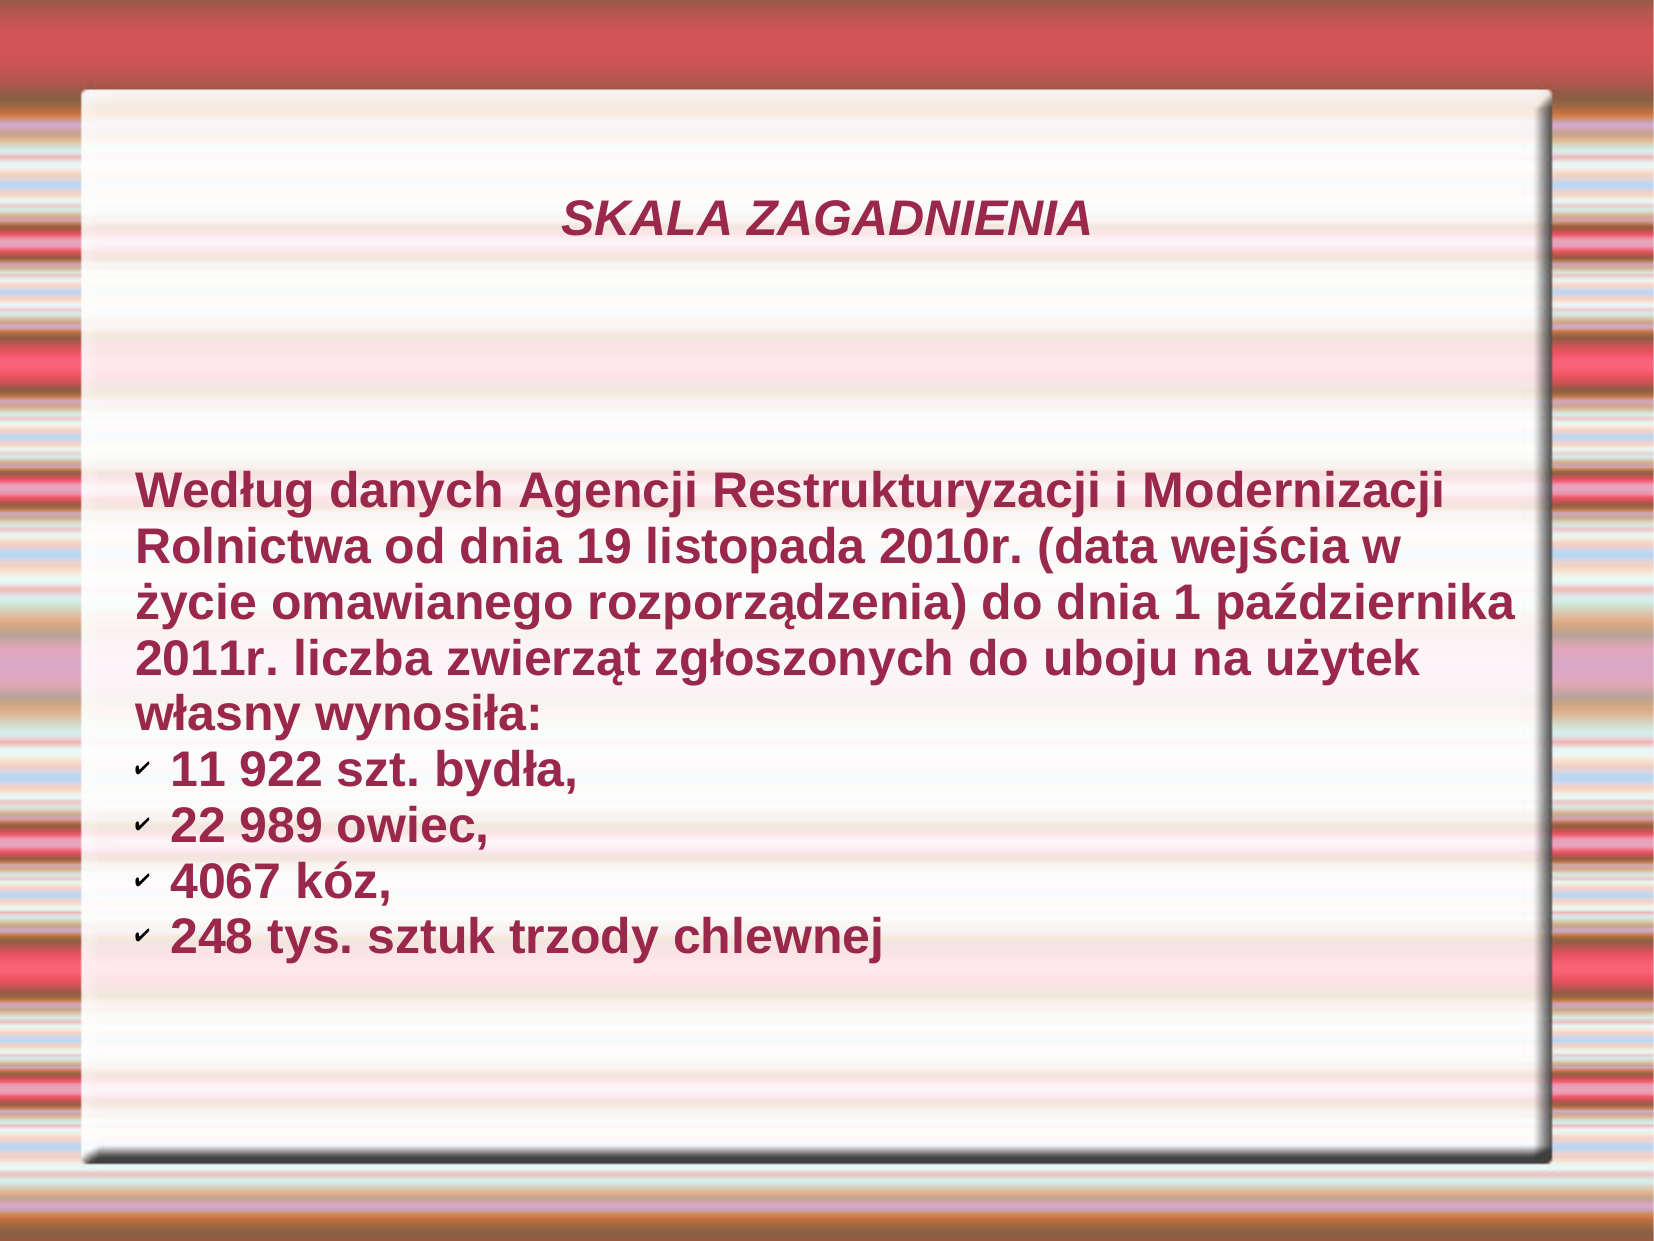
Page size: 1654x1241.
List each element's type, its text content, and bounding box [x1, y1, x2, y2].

title SKALA ZAGADNIENIA [121, 114, 1534, 322]
picture [0, 0, 1654, 1241]
subtitle Według danych Agencji Restrukturyzacji i Modernizacji Rolnictwa od dnia 19 listopada 2010r. (data wejścia w życie omawianego rozporządzenia) do dnia 1 października 2011r. liczba zwierząt zgłoszonych do uboju na użytek własny wynosiła: 11 922 szt. bydła, 22 989 owiec, 4067 kóz, 248 tys. sztuk trzody chlewnej [134, 350, 1516, 1133]
